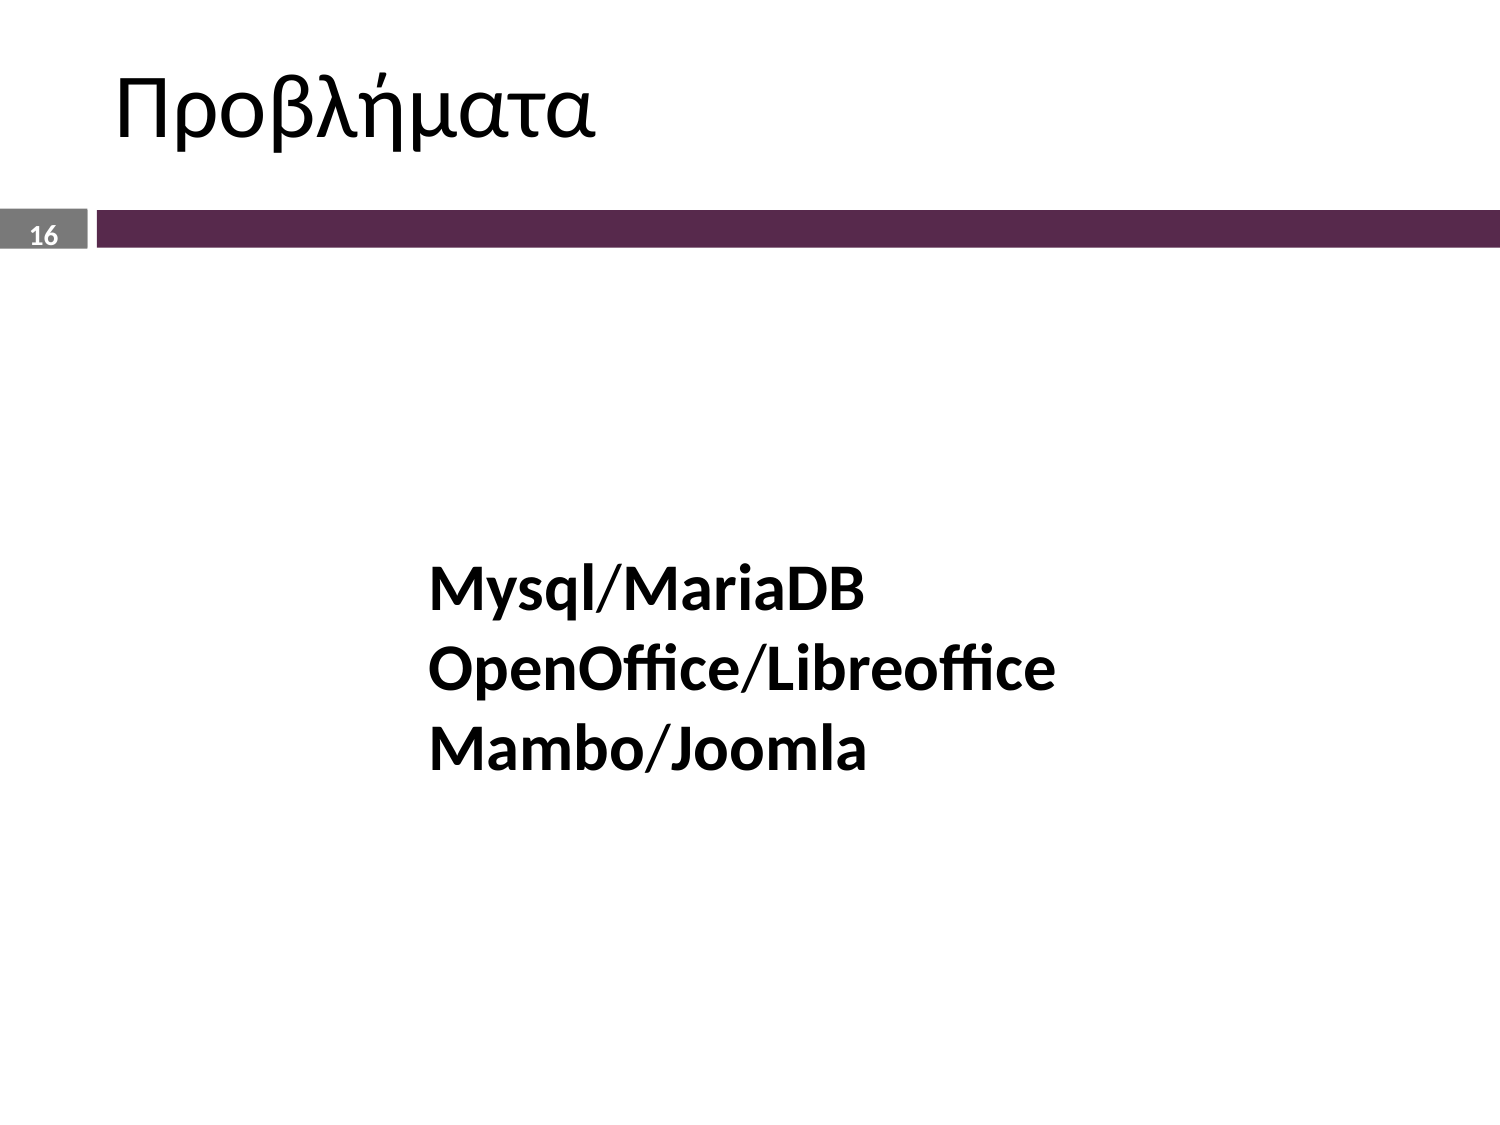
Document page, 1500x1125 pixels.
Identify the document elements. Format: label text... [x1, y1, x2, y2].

list Mysql/MariaDB OpenOffice/Libreoffice Mambo/Joomla [413, 296, 1377, 1034]
text_box [0, 208, 88, 249]
title Προβλήματα [100, 19, 1438, 182]
